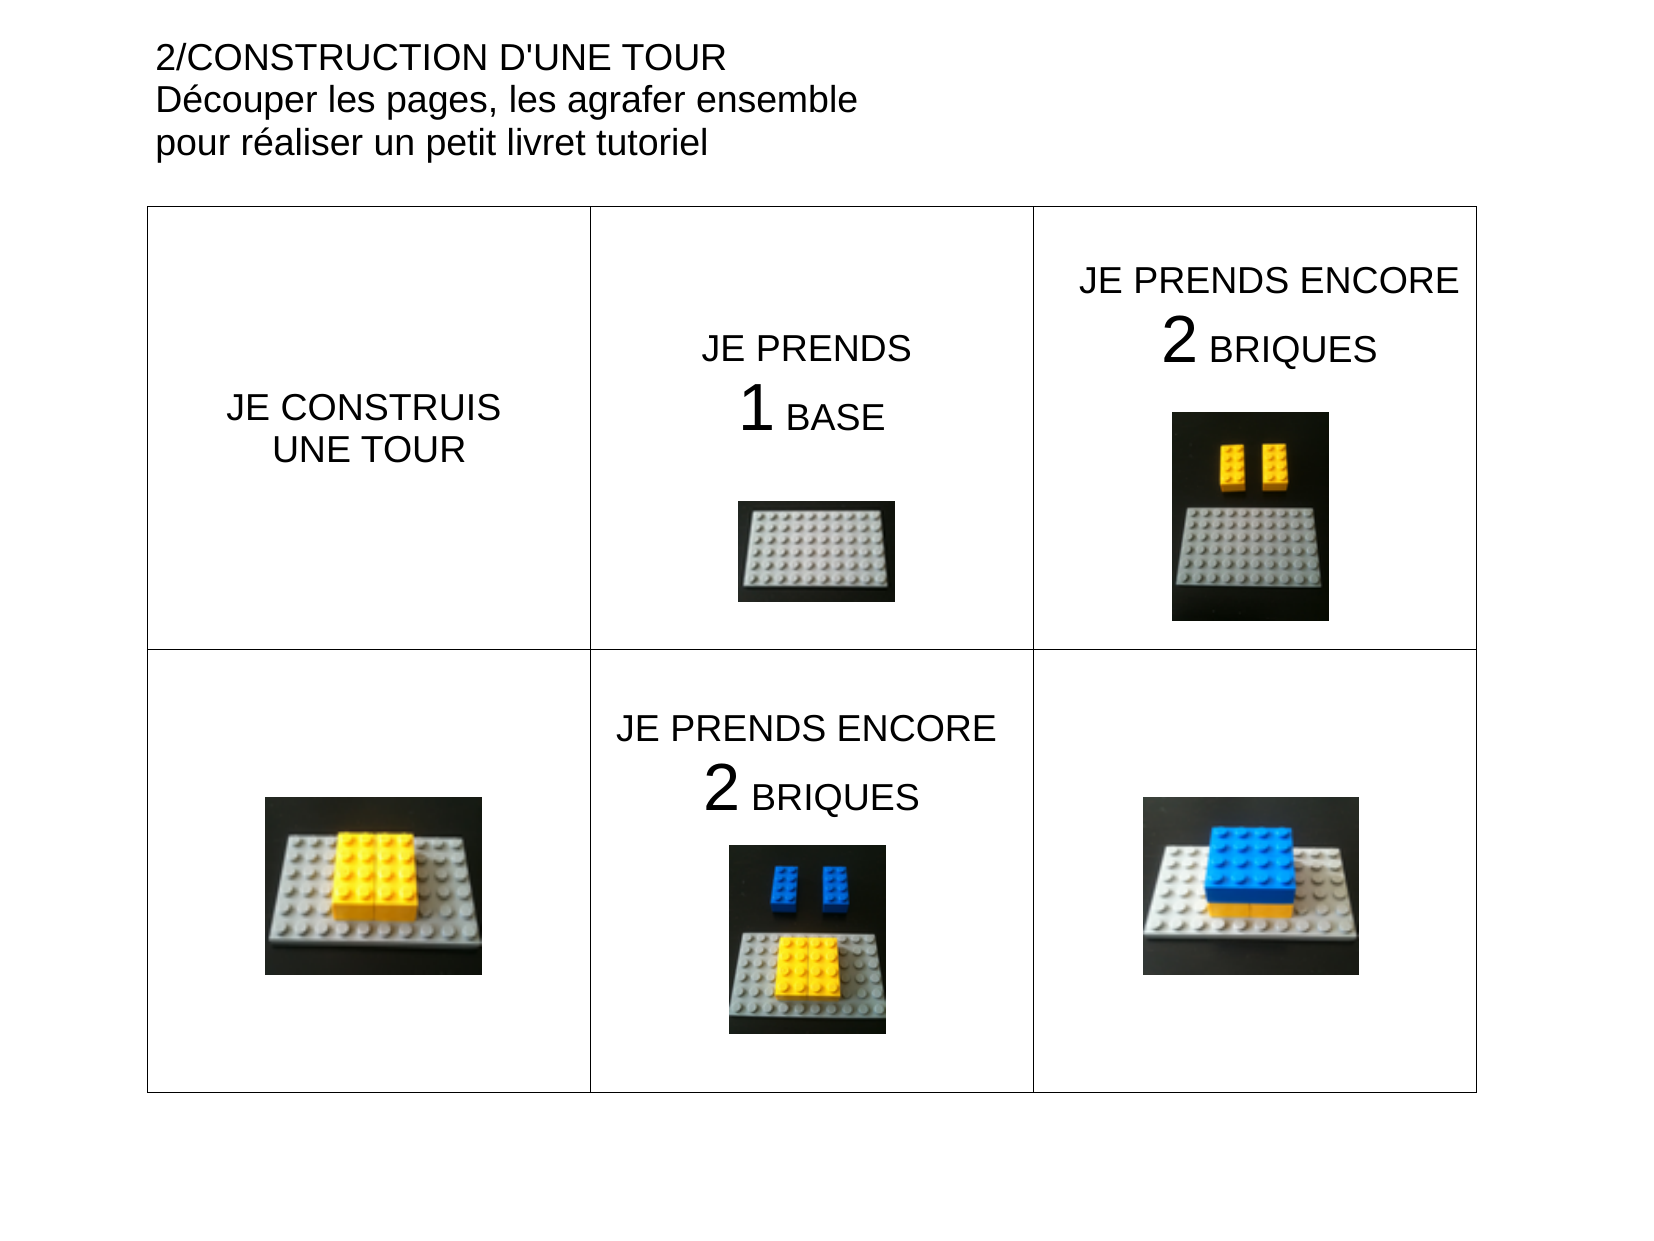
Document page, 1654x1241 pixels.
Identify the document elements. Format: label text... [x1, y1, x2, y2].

picture [738, 501, 895, 602]
text_box 2/CONSTRUCTION D'UNE TOUR Découper les pages, les agrafer ensemble pour réaliser un petit livret tutoriel [140, 29, 886, 171]
text_box JE CONSTRUIS UNE TOUR [147, 206, 590, 649]
picture [1172, 412, 1329, 621]
picture [729, 845, 886, 1034]
text_box JE PRENDS ENCORE 2 BRIQUES [590, 649, 1033, 1093]
picture [265, 797, 482, 975]
text_box JE PRENDS 1 BASE [590, 206, 1033, 649]
text_box JE PRENDS ENCORE 2 BRIQUES [1062, 252, 1477, 384]
picture [1143, 797, 1359, 975]
